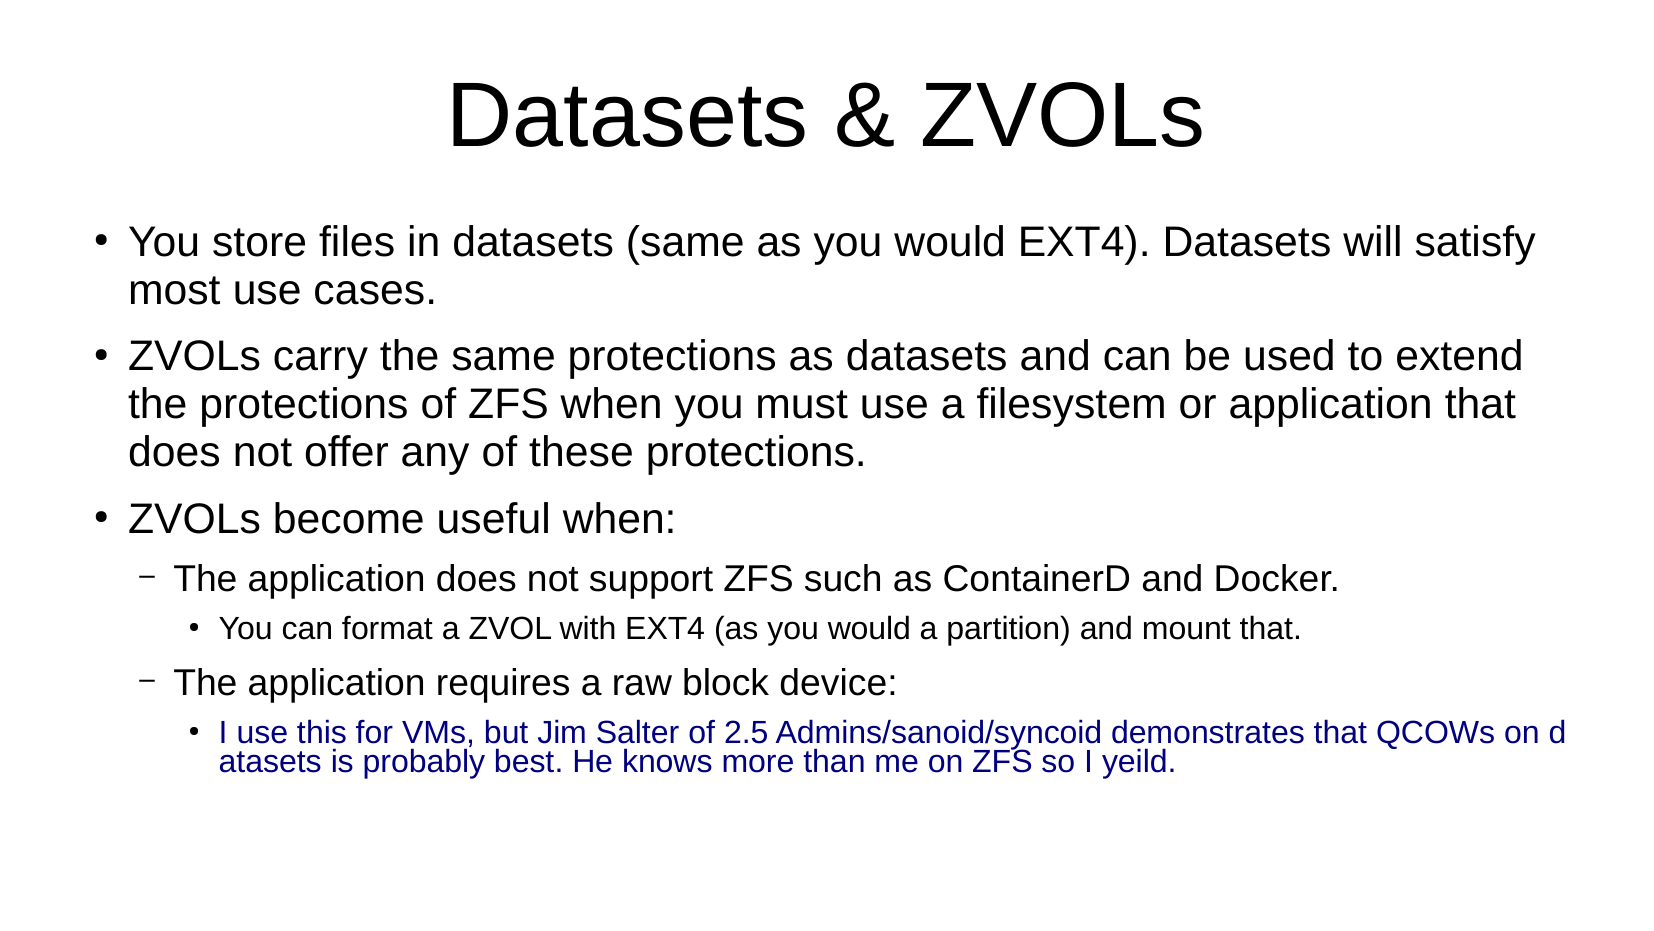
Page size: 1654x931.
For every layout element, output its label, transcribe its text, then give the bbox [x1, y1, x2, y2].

title Datasets & ZVOLs [82, 37, 1571, 193]
list You store files in datasets (same as you would EXT4). Datasets will satisfy most use cases. ZVOLs carry the same protections as datasets and can be used to extend the protections of ZFS when you must use a filesystem or application that does not offer any of these protections. ZVOLs become useful when: The application does not support ZFS such as ContainerD and Docker. You can format a ZVOL with EXT4 (as you would a partition) and mount that. The application requires a raw block device: I use this for VMs, but Jim Salter of 2.5 Admins/sanoid/syncoid demonstrates that QCOWs on datasets is probably best. He knows more than me on ZFS so I yeild. [82, 217, 1571, 758]
